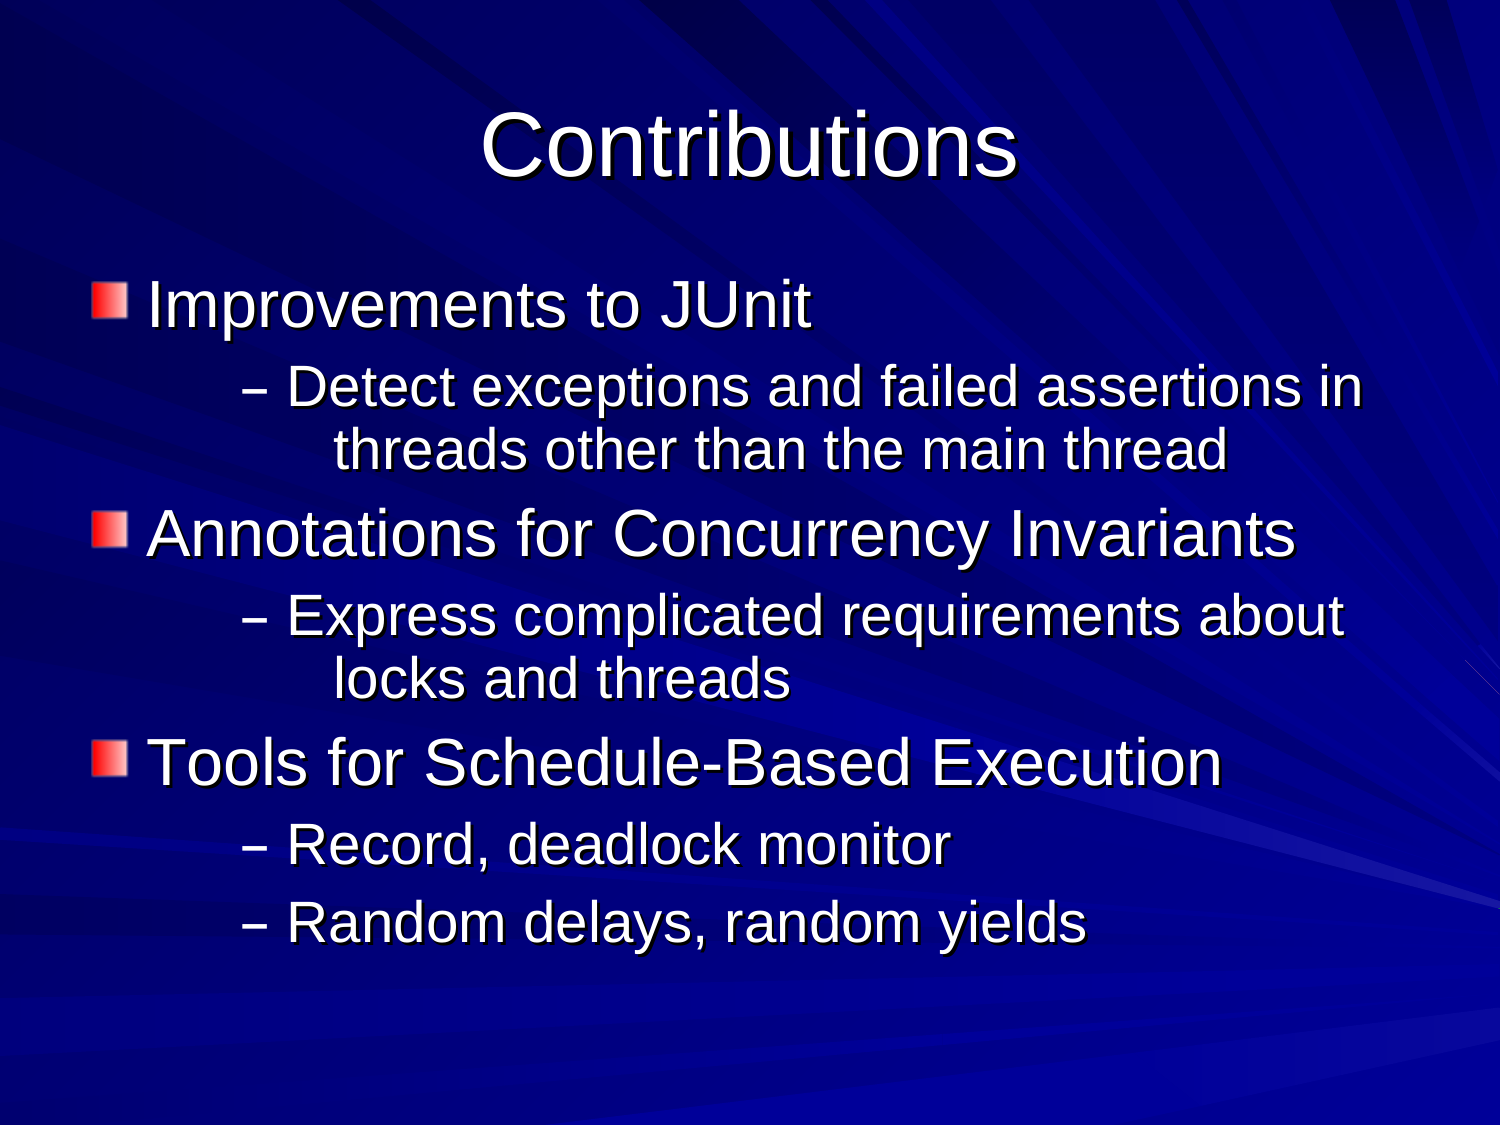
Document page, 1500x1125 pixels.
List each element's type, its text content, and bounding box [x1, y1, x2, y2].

title Contributions [75, 45, 1426, 234]
list Improvements to JUnit Detect exceptions and failed assertions in threads other than the main thread Annotations for Concurrency Invariants Express complicated requirements about locks and threads Tools for Schedule-Based Execution Record, deadlock monitor Random delays, random yields [75, 262, 1426, 1006]
